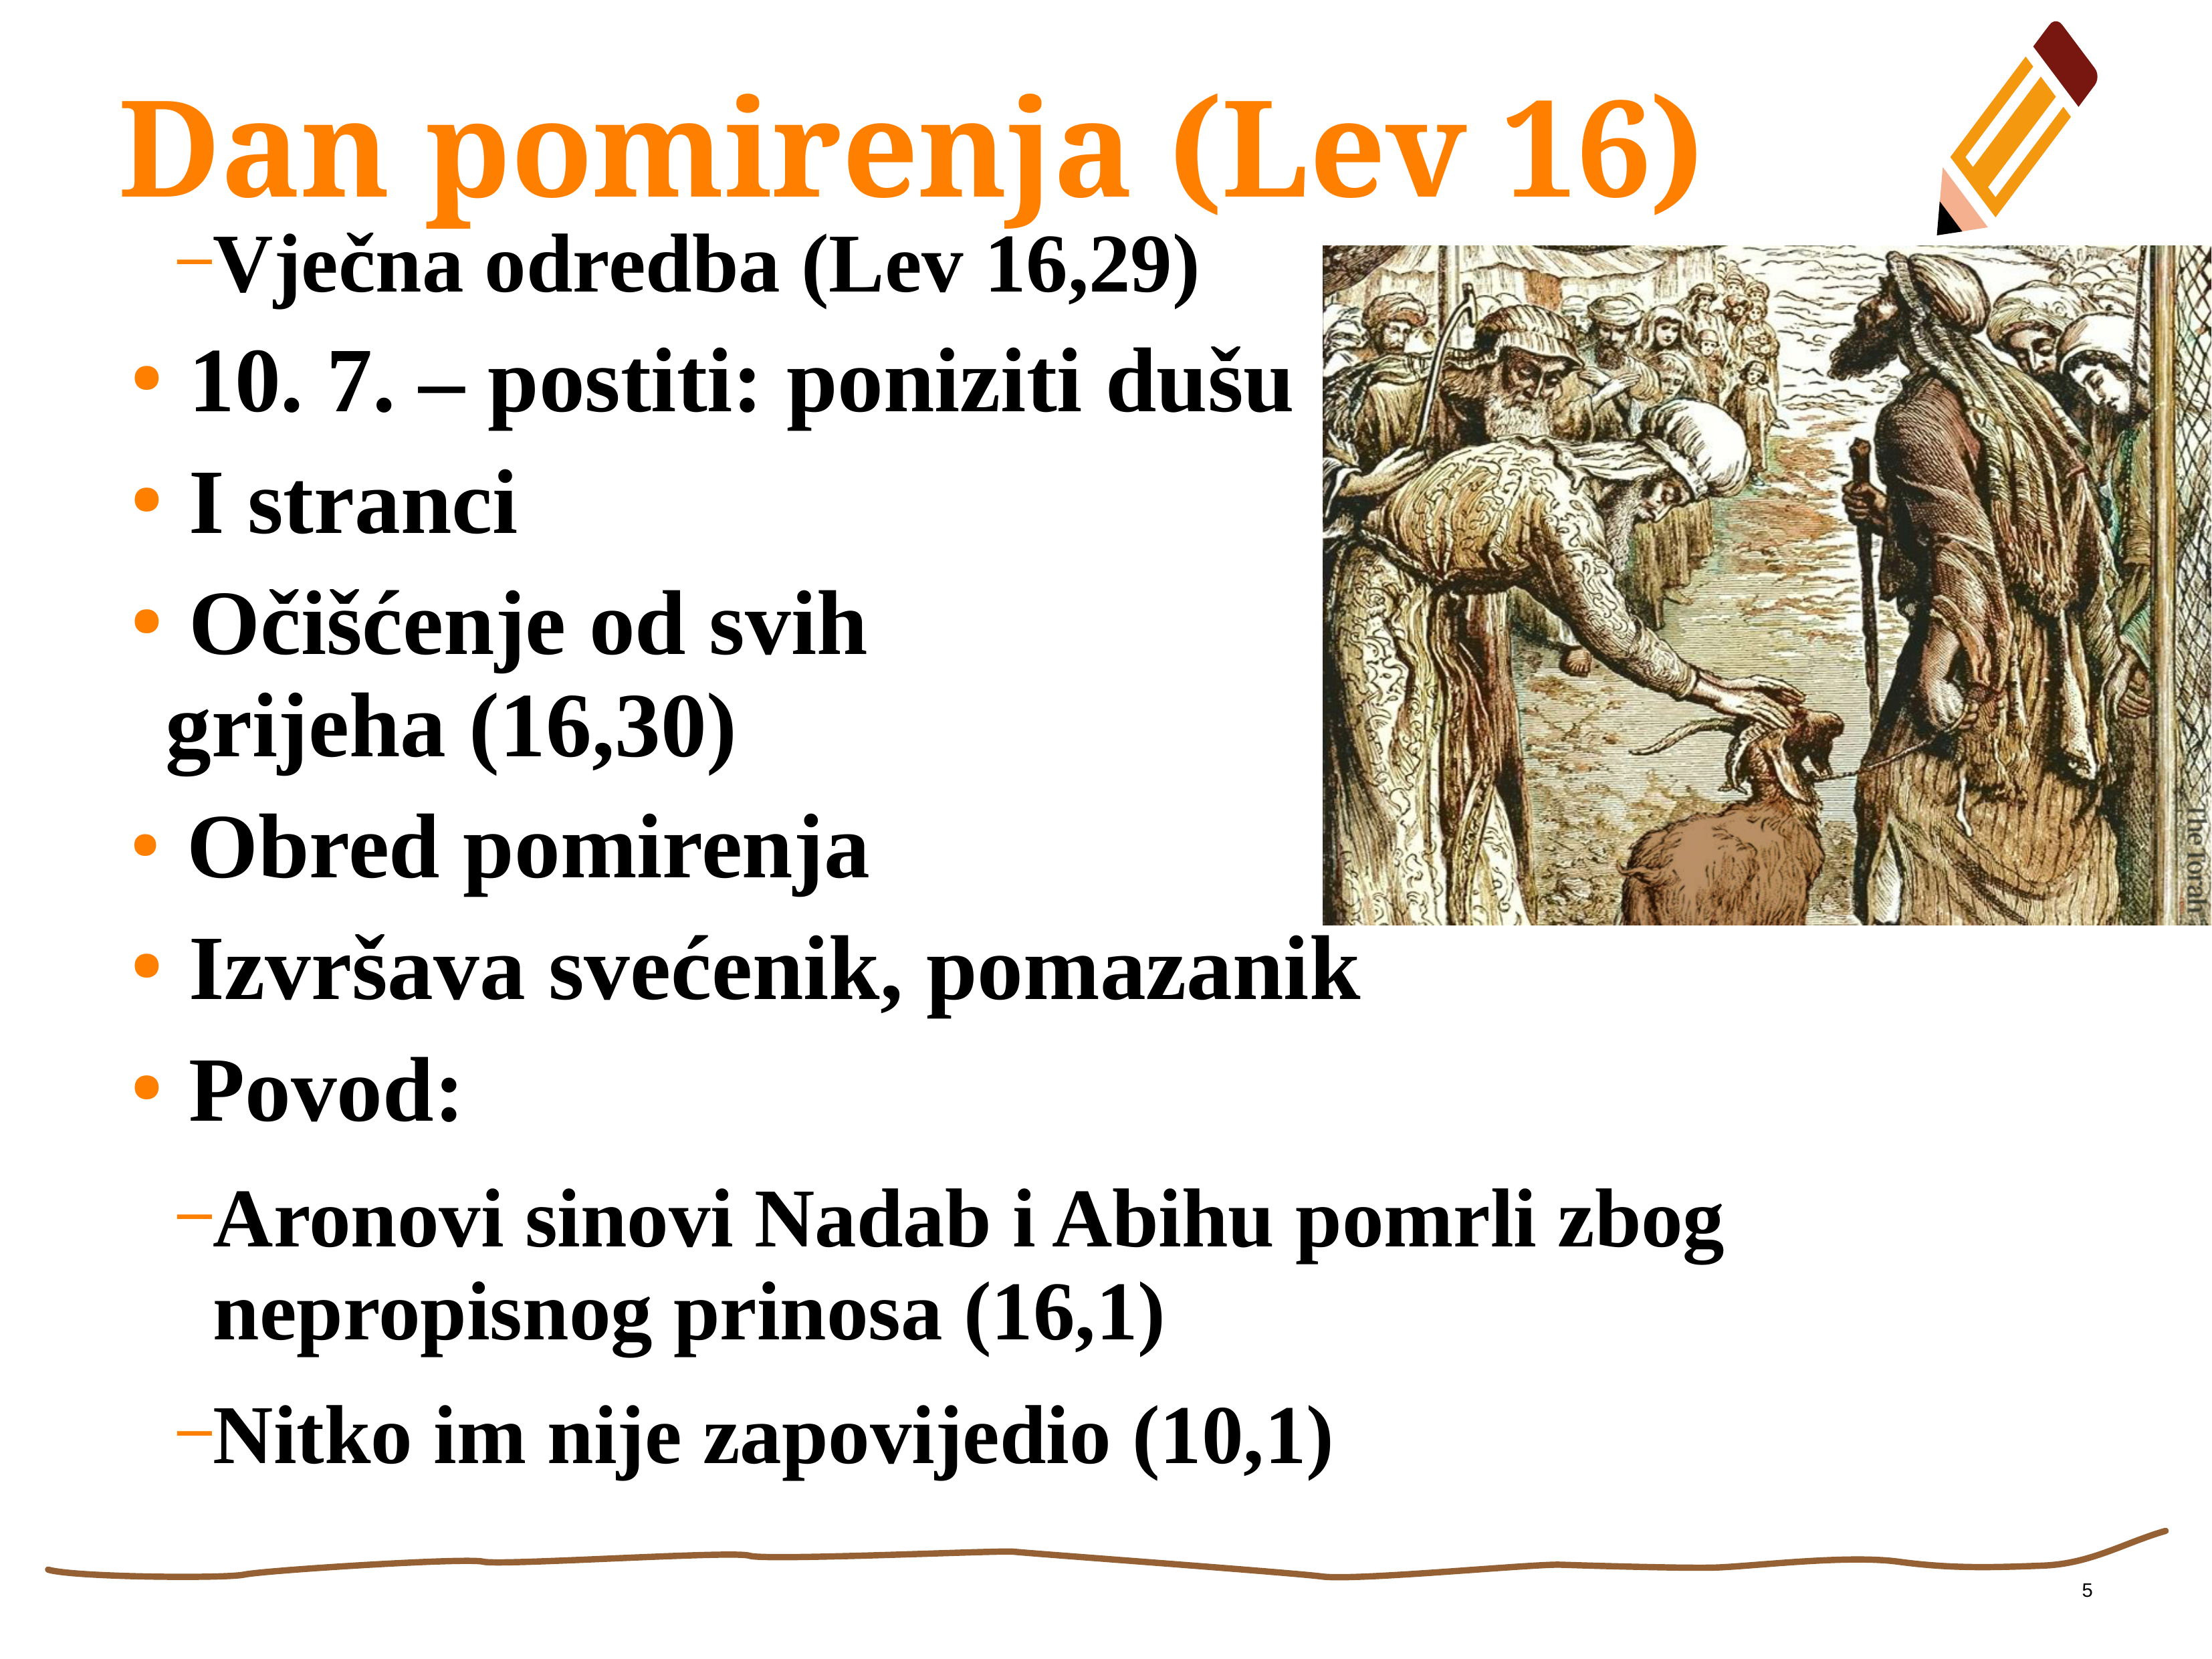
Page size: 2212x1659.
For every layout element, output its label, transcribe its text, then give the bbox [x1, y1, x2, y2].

list Vječna odredba (Lev 16,29) 10. 7. – postiti: poniziti dušu I stranci Očišćenje od svih grijeha (16,30) Obred pomirenja Izvršava svećenik, pomazanik Povod: Aronovi sinovi Nadab i Abihu pomrli zbog nepropisnog prinosa (16,1) Nitko im nije zapovijedio (10,1) [118, 217, 1955, 1527]
title Dan pomirenja (Lev 16) [118, 5, 1995, 245]
picture [1323, 245, 2212, 925]
